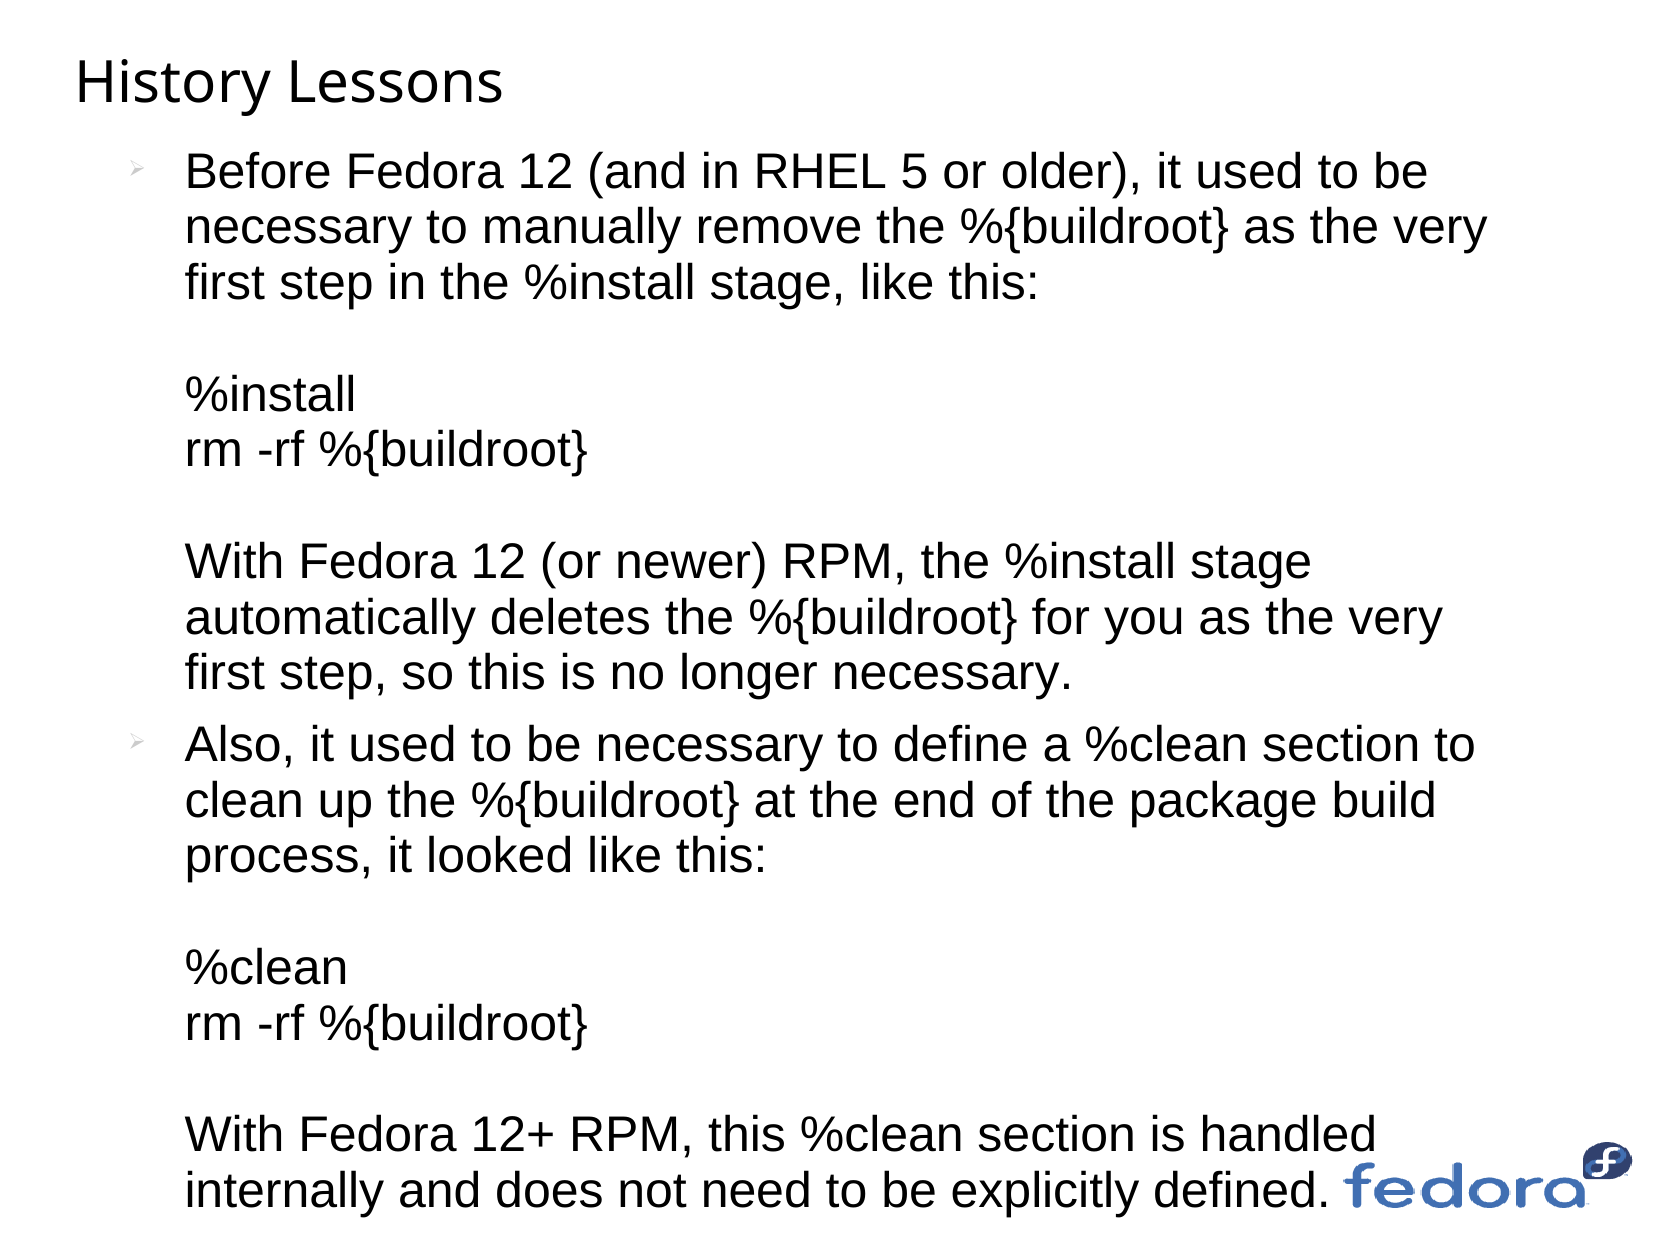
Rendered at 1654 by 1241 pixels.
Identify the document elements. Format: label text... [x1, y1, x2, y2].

title History Lessons [74, 20, 1506, 139]
list Before Fedora 12 (and in RHEL 5 or older), it used to be necessary to manually remove the %{buildroot} as the very first step in the %install stage, like this: %install rm -rf %{buildroot} With Fedora 12 (or newer) RPM, the %install stage automatically deletes the %{buildroot} for you as the very first step, so this is no longer necessary. Also, it used to be necessary to define a %clean section to clean up the %{buildroot} at the end of the package build process, it looked like this: %clean rm -rf %{buildroot} With Fedora 12+ RPM, this %clean section is handled internally and does not need to be explicitly defined. [72, 142, 1496, 1218]
picture [1332, 1124, 1651, 1227]
